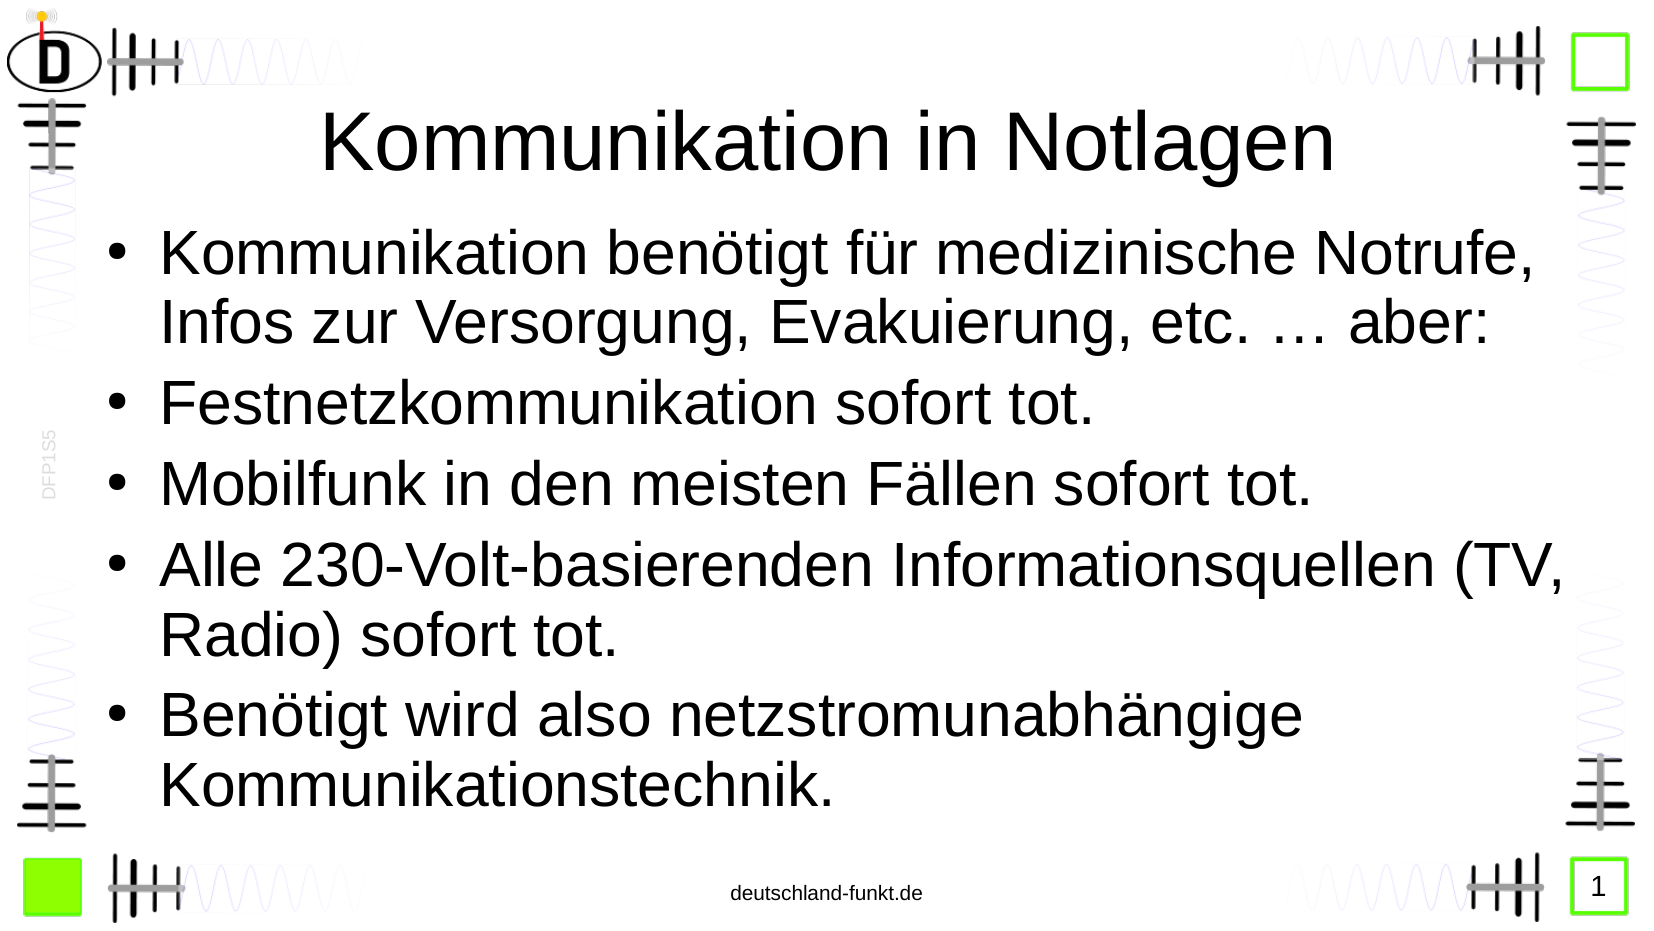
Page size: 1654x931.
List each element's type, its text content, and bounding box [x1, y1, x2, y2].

text_box [25, 859, 80, 913]
picture [7, 8, 362, 353]
text_box DFP1S5 [31, 398, 67, 532]
list Kommunikation benötigt für medizinische Notrufe, Infos zur Versorgung, Evakuierung, etc. … aber: Festnetzkommunikation sofort tot. Mobilfunk in den meisten Fällen sofort tot. Alle 230-Volt-basierenden Informationsquellen (TV, Radio) sofort tot. Benötigt wird also netzstromunabhängige Kommunikationstechnik. [88, 217, 1569, 834]
title Kommunikation in Notlagen [87, 90, 1570, 193]
picture [17, 573, 367, 923]
picture [1285, 571, 1635, 922]
picture [1286, 26, 1636, 377]
